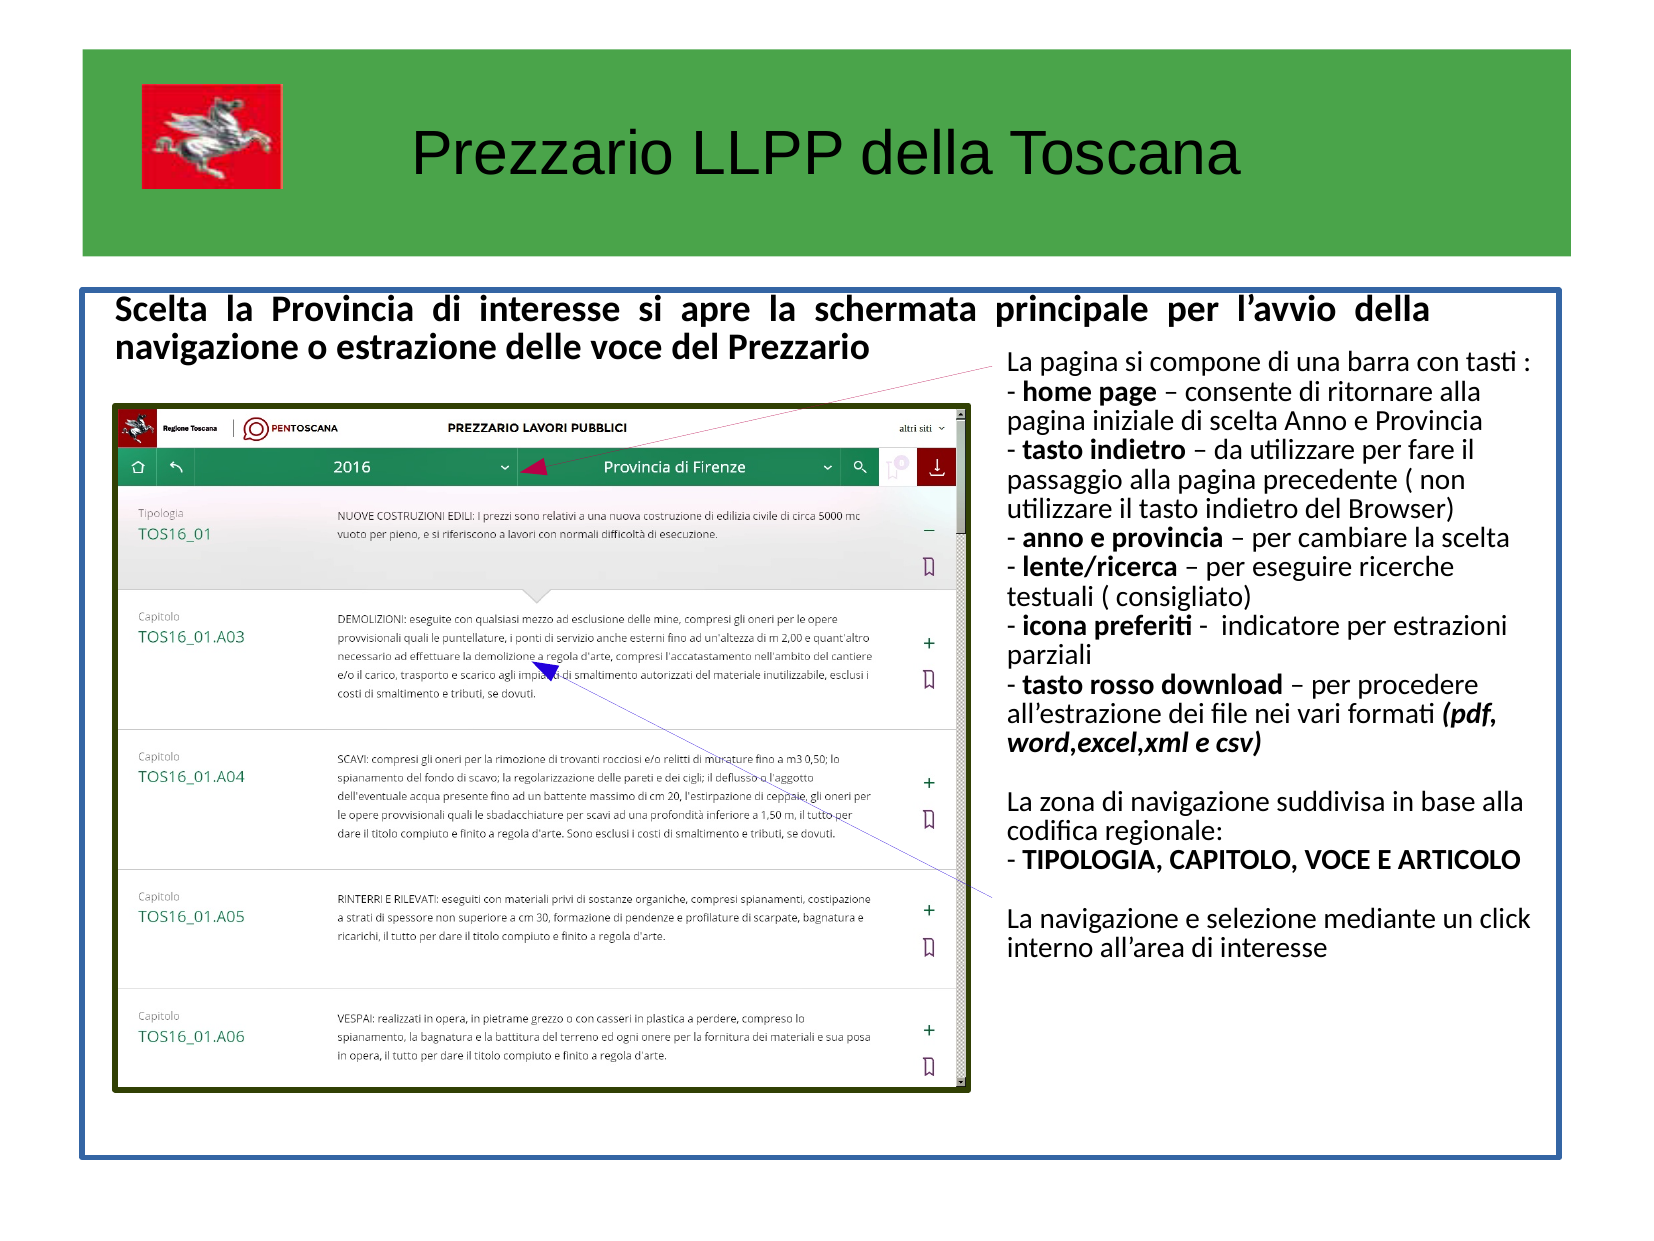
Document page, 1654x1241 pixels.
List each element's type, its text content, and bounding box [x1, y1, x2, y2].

picture [141, 84, 283, 189]
picture [118, 408, 966, 1087]
subtitle Scelta la Provincia di interesse si apre la schermata principale per l’avvio della navigazione o estrazione delle voce del Prezzario [82, 290, 1560, 1158]
text_box La pagina si compone di una barra con tasti : - home page – consente di ritornare alla pagina iniziale di scelta Anno e Provincia - tasto indietro – da utilizzare per fare il passaggio alla pagina precedente ( non utilizzare il tasto indietro del Browser) - anno e provincia – per cambiare la scelta - lente/ricerca – per eseguire ricerche testuali ( consigliato) - icona preferiti - indicatore per estrazioni parziali - tasto rosso download – per procedere all’estrazione dei file nei vari formati (pdf, word,excel,xml e csv) La zona di navigazione suddivisa in base alla codifica regionale: - TIPOLOGIA, CAPITOLO, VOCE E ARTICOLO La navigazione e selezione mediante un click interno all’area di interesse [992, 342, 1548, 1134]
title Prezzario LLPP della Toscana [82, 49, 1571, 257]
